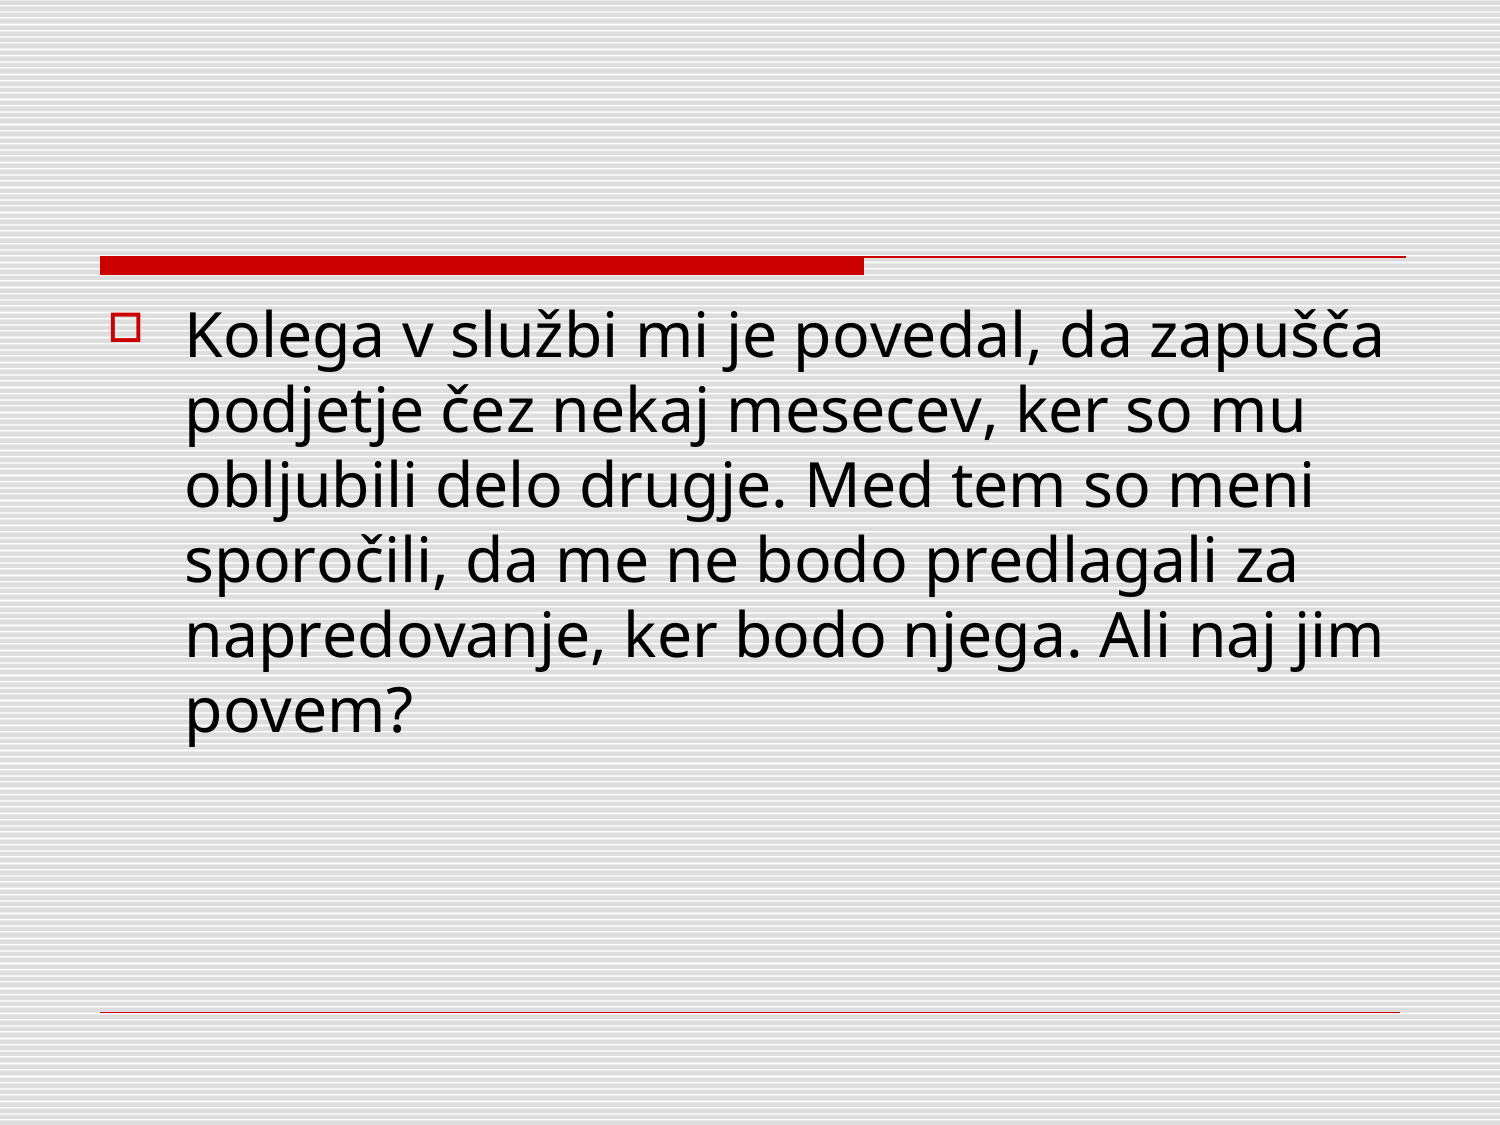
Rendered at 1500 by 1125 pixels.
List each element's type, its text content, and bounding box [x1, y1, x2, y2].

picture [0, 0, 1500, 1125]
list Kolega v službi mi je povedal, da zapušča podjetje čez nekaj mesecev, ker so mu obljubili delo drugje. Med tem so meni sporočili, da me ne bodo predlagali za napredovanje, ker bodo njega. Ali naj jim povem? [92, 287, 1406, 988]
